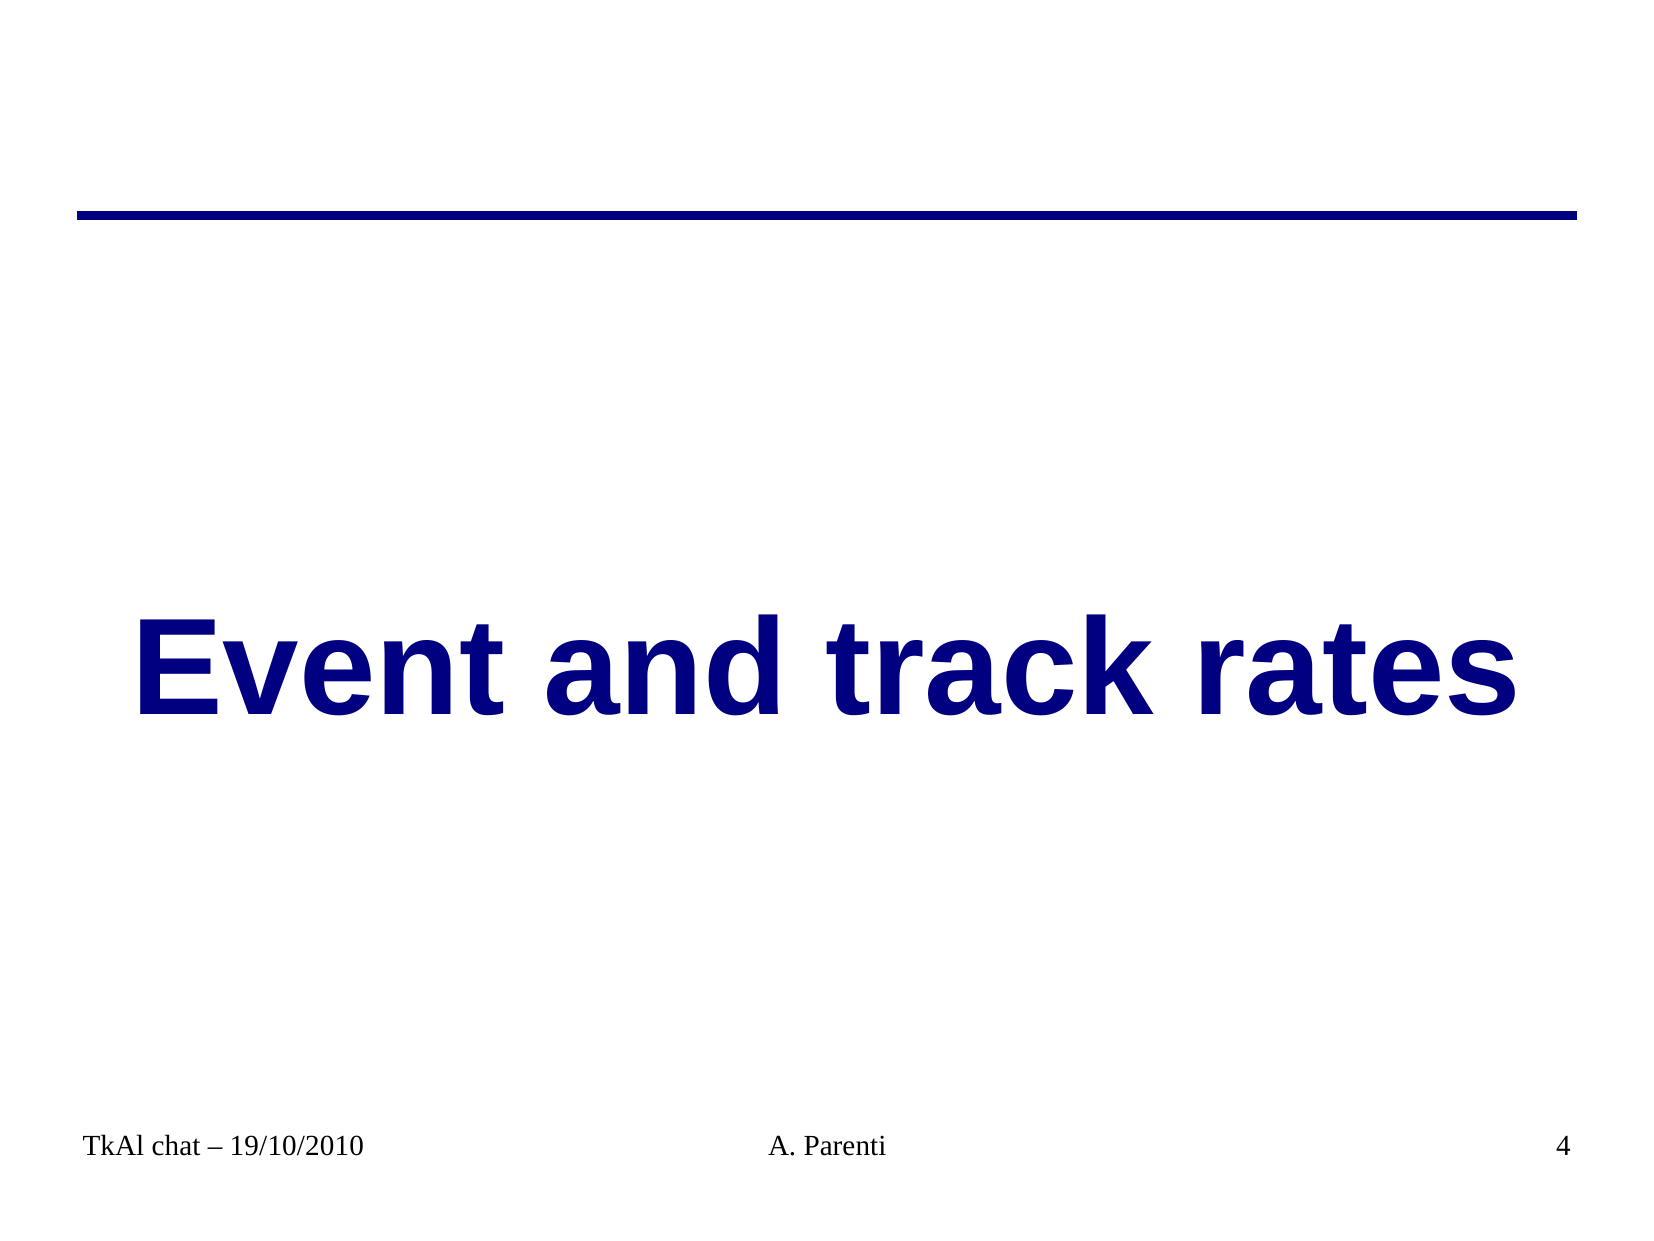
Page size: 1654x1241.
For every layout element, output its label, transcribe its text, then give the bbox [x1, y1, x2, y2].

subtitle Event and track rates [82, 232, 1571, 1102]
